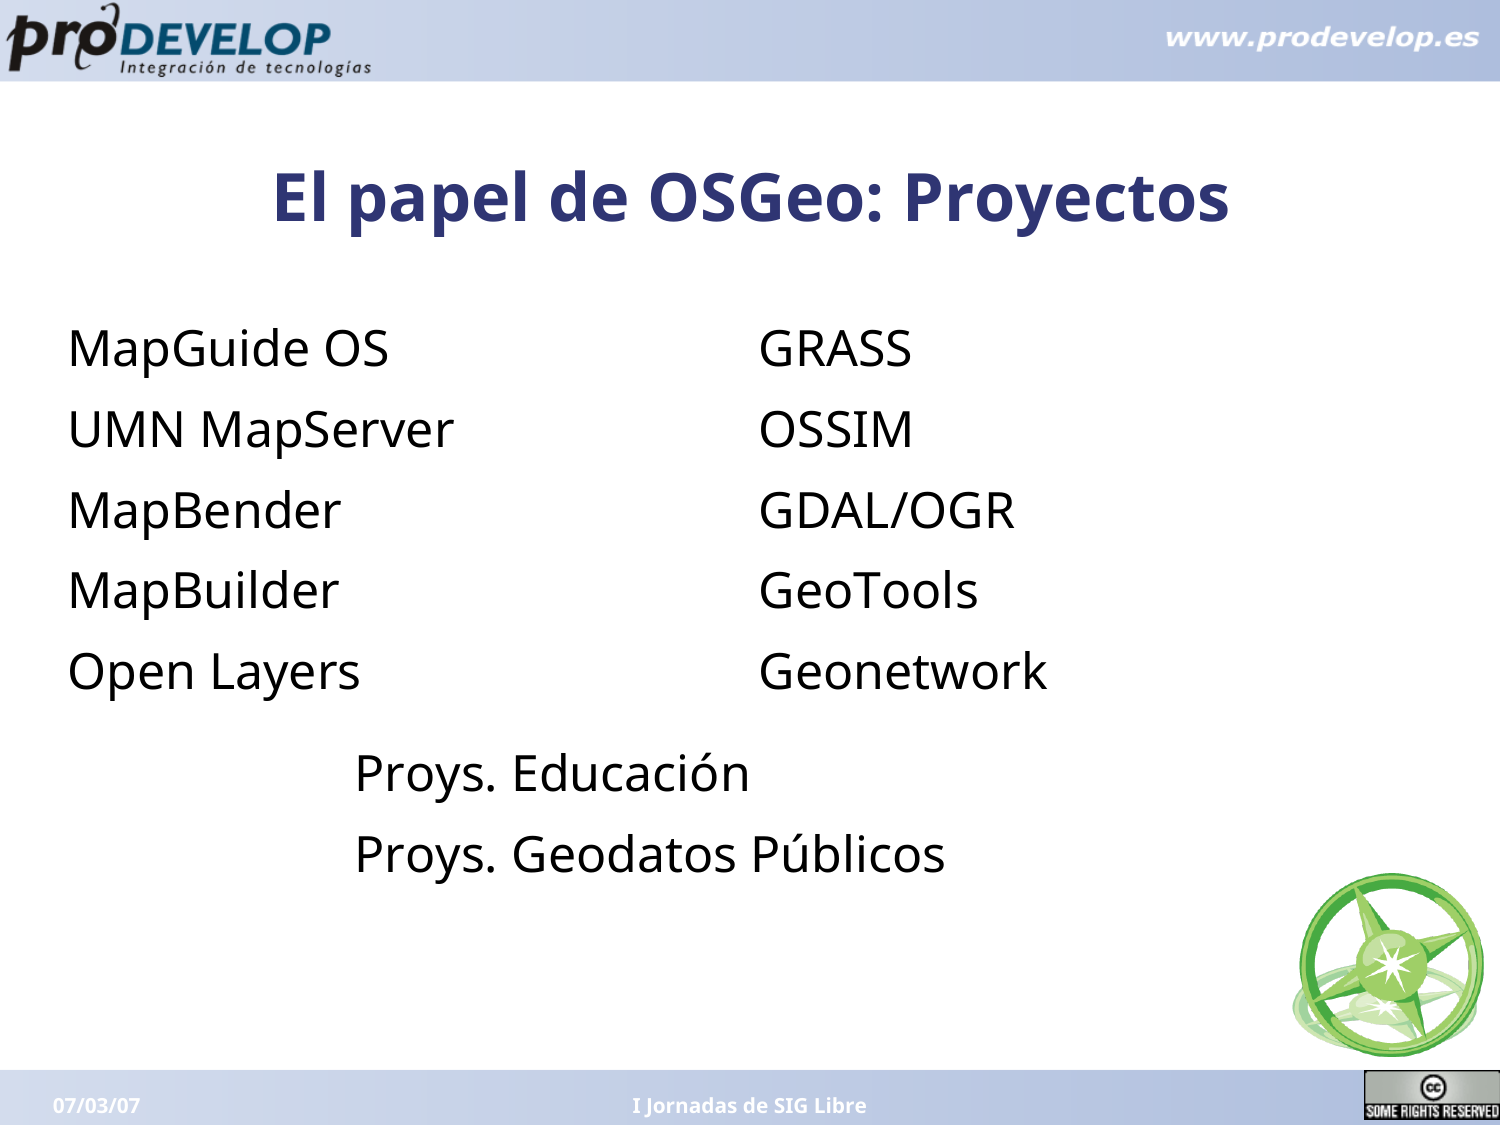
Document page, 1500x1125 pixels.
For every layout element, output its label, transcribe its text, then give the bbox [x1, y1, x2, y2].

picture [0, 0, 1500, 1125]
list MapGuide OS UMN MapServer MapBender MapBuilder Open Layers [67, 313, 727, 709]
title El papel de OSGeo: Proyectos [76, 101, 1427, 290]
list GRASS OSSIM GDAL/OGR GeoTools Geonetwork [759, 313, 1418, 709]
list Proys. Educación Proys. Geodatos Públicos [354, 738, 1152, 975]
